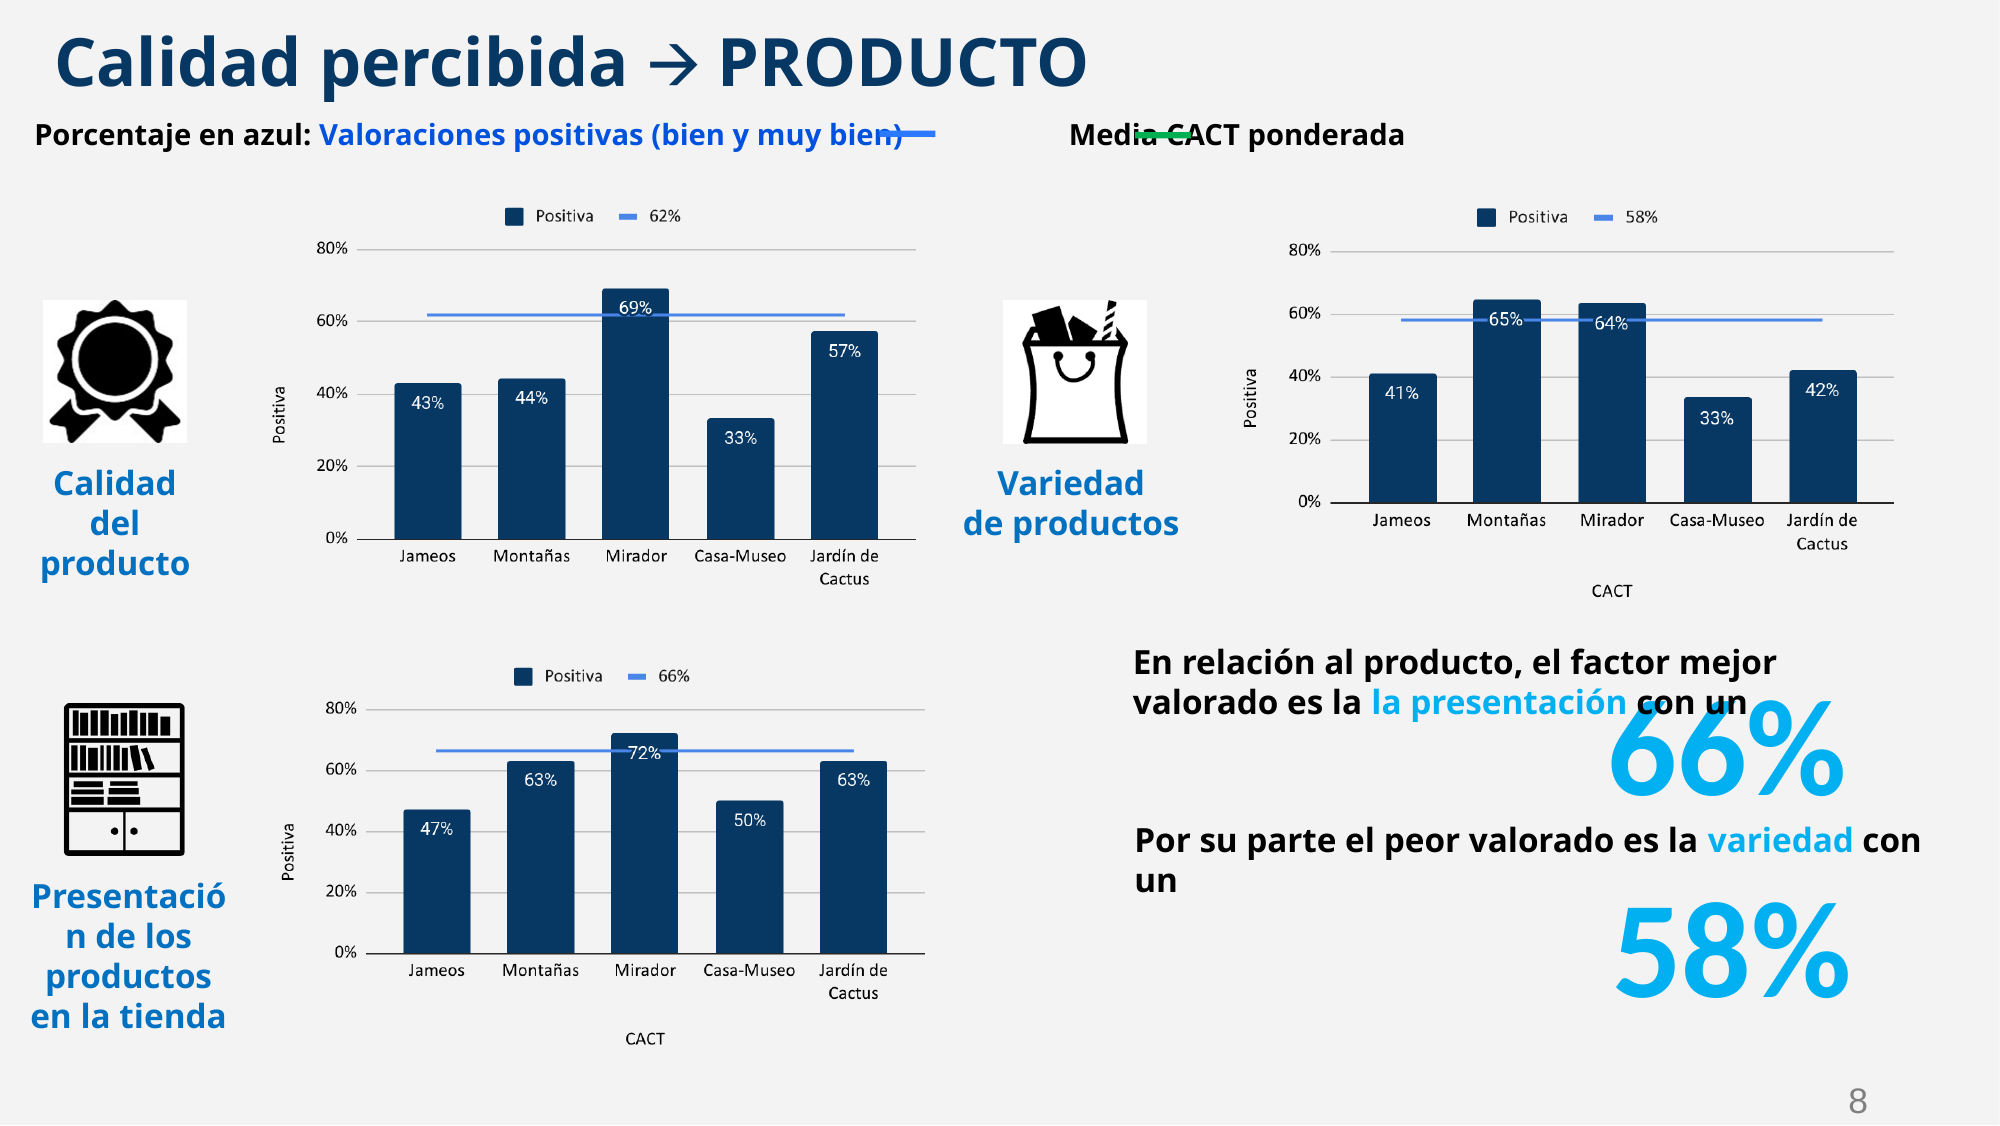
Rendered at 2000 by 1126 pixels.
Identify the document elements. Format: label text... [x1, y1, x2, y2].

text_box 66% [1592, 730, 1881, 811]
text_box Calidad percibida 🡪 PRODUCTO [54, 0, 1126, 109]
text_box Por su parte el peor valorado es la variedad con un [1119, 811, 1953, 868]
text_box 58% [1597, 868, 1886, 1035]
text_box 66% [1698, 749, 1727, 782]
text_box 66% [1628, 749, 1657, 782]
text_box Variedad de productos [936, 454, 1211, 551]
picture [1219, 186, 1915, 624]
text_box Presentación de los productos en la tienda [7, 867, 250, 1045]
text_box 66% [1763, 730, 1778, 736]
picture [47, 703, 201, 856]
text_box En relación al producto, el factor mejor valorado es la la presentación con un [1117, 633, 1924, 730]
slide_number <number> [1419, 1069, 1886, 1126]
picture [249, 186, 936, 610]
text_box Calidad del producto [0, 454, 232, 551]
picture [43, 300, 187, 444]
picture [1003, 300, 1147, 444]
picture [258, 646, 945, 1070]
text_box Porcentaje en azul: Valoraciones positivas (bien y muy bien) Media CACT ponderada [19, 109, 1988, 158]
